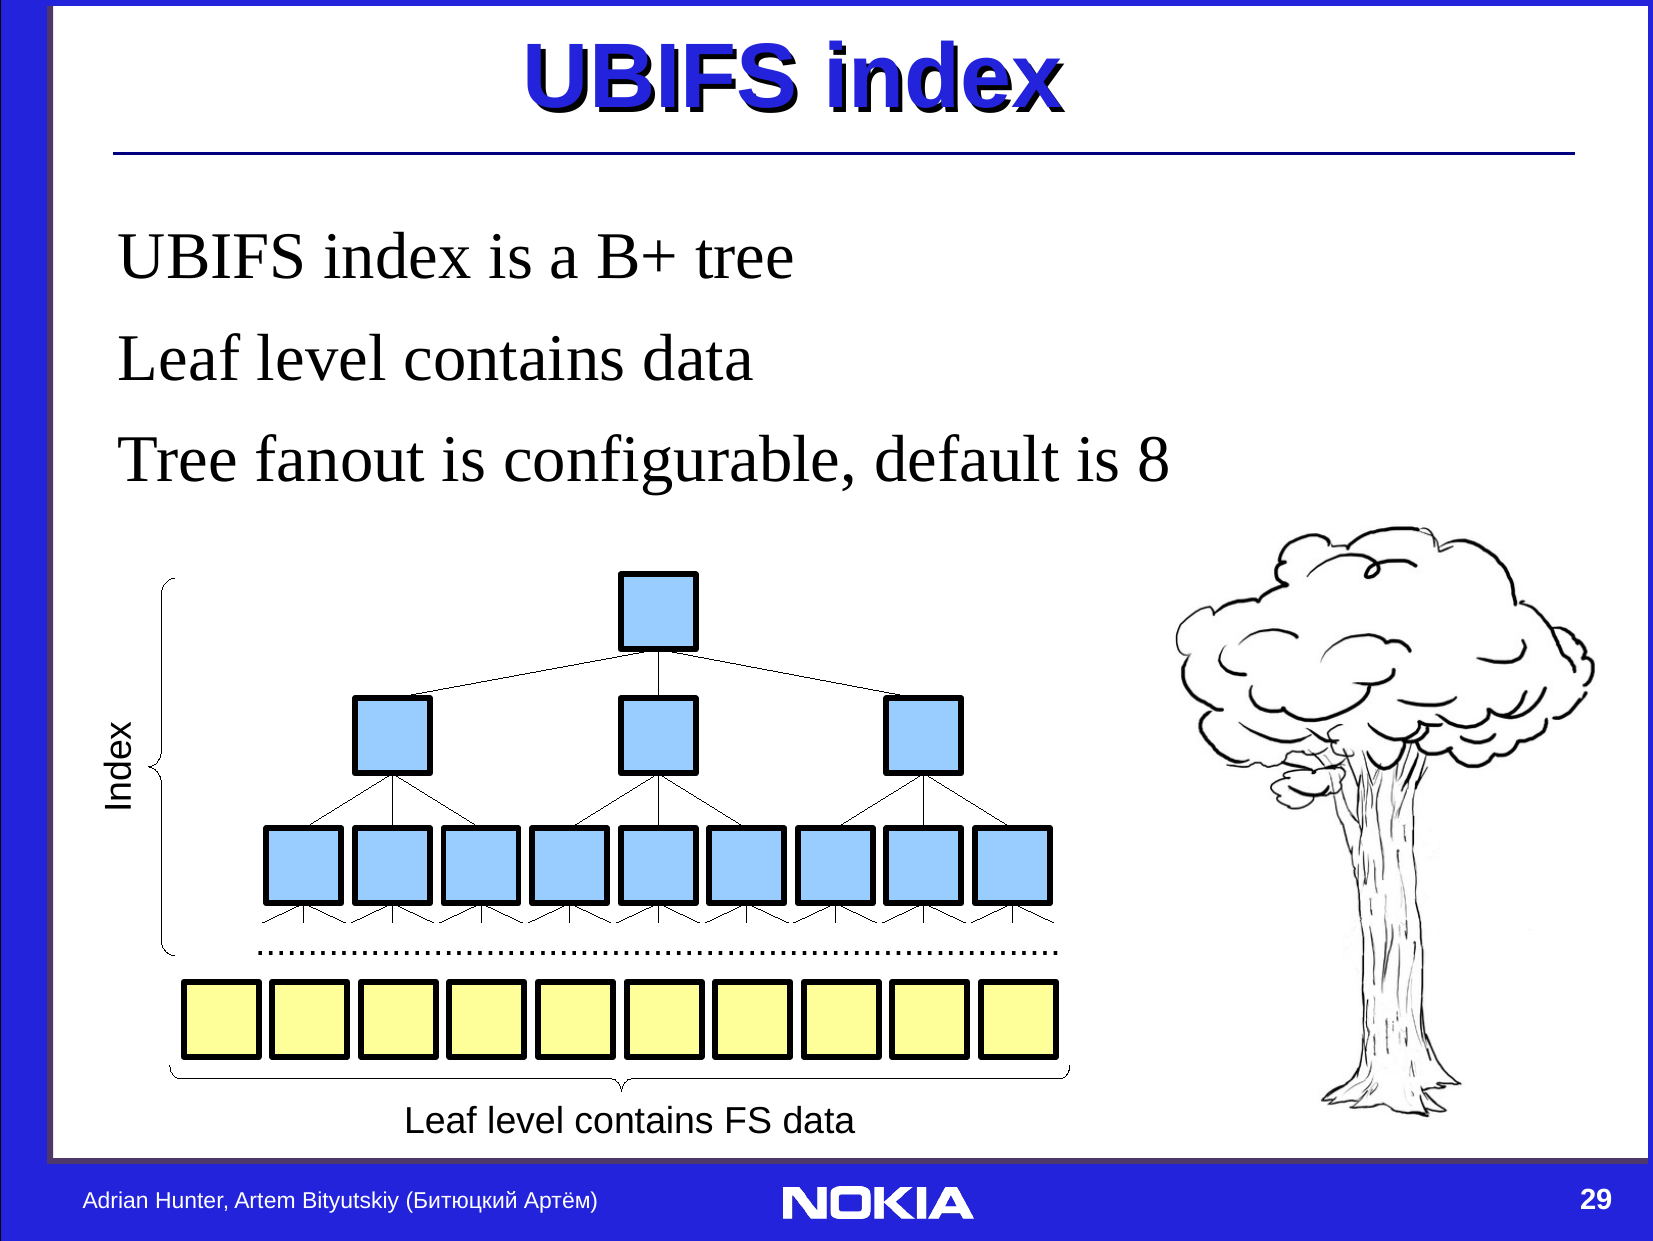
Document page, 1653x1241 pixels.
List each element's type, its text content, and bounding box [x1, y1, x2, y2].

text_box Leaf level contains FS data [389, 1091, 872, 1149]
text_box Index [89, 705, 147, 828]
title UBIFS index [100, 2, 1588, 151]
list UBIFS index is a B+ tree Leaf level contains data Tree fanout is configurable, default is 8 [100, 219, 1588, 1072]
picture [783, 1186, 974, 1219]
picture [1174, 524, 1606, 1123]
